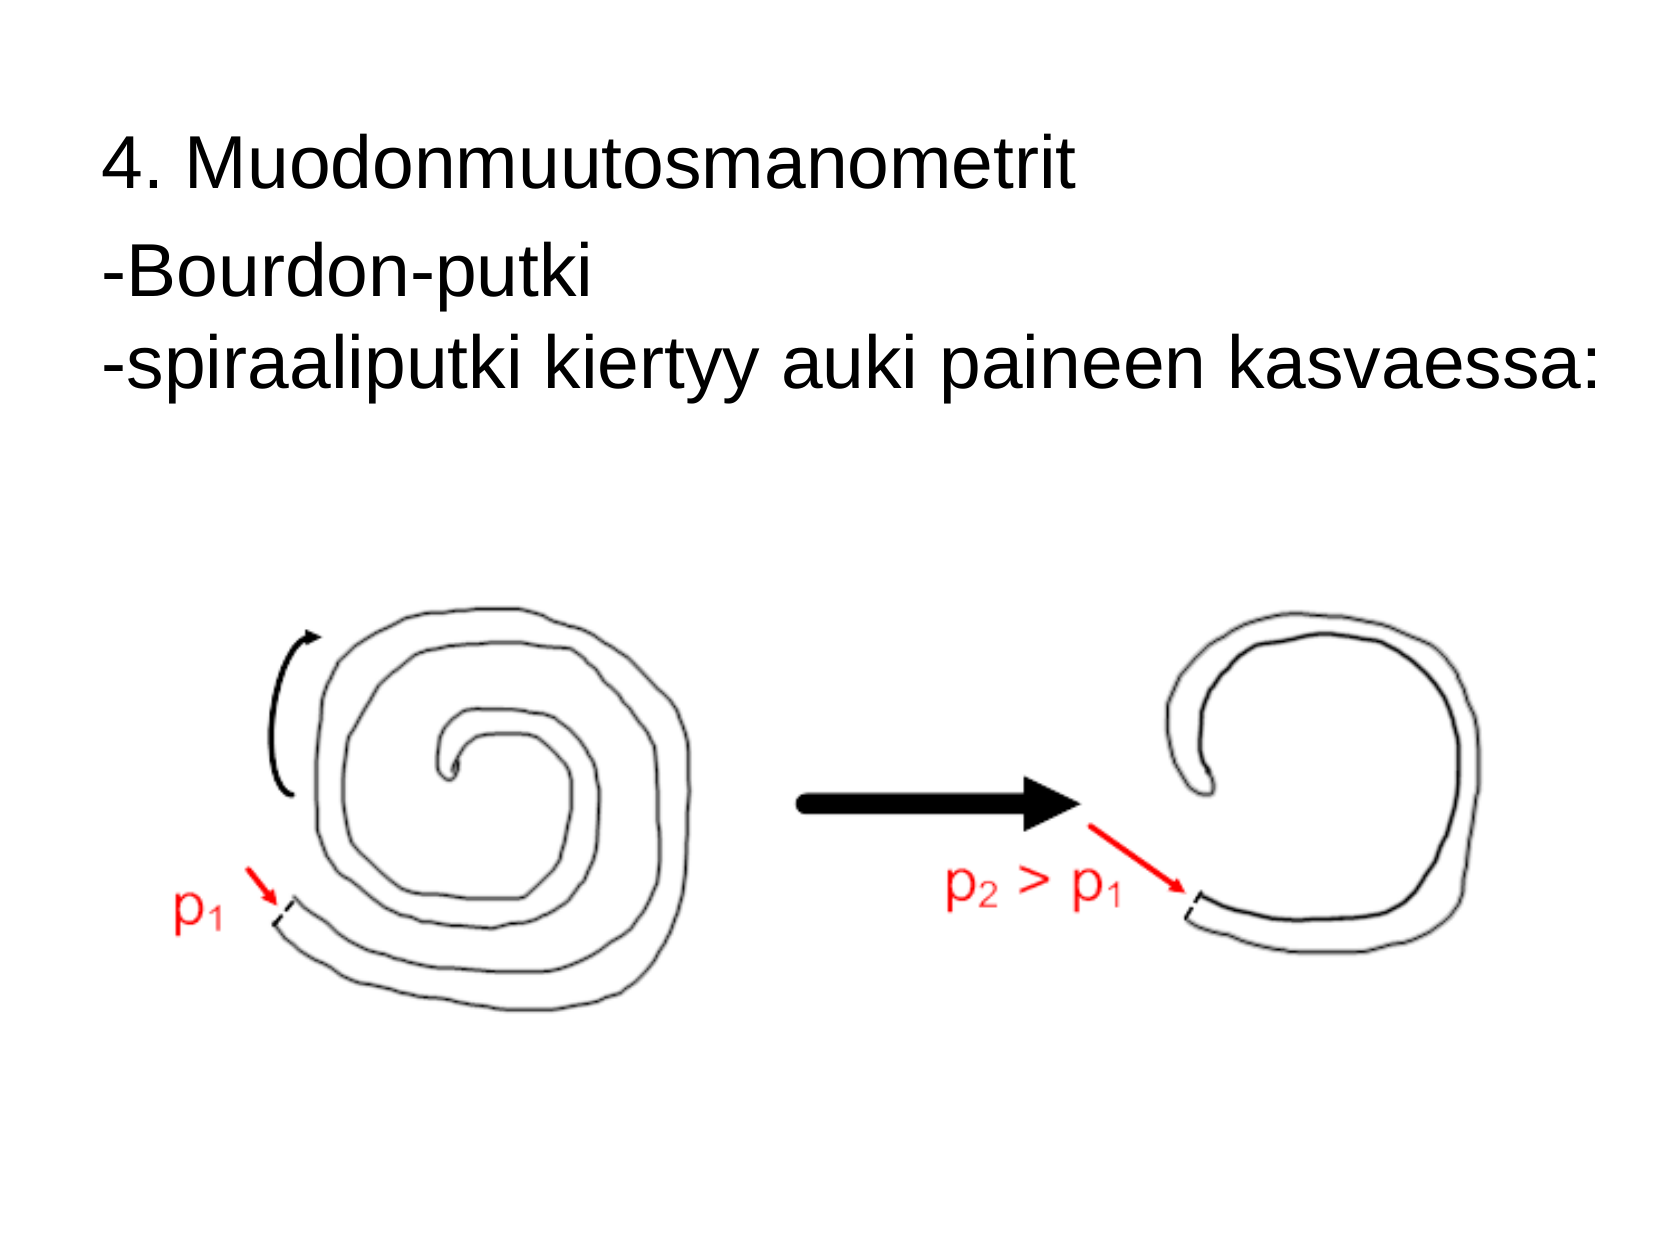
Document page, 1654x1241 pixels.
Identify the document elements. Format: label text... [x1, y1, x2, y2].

text_box 4. Muodonmuutosmanometrit -Bourdon-putki -spiraaliputki kiertyy auki paineen kasvaessa: [86, 106, 1619, 411]
picture [130, 525, 1522, 1032]
